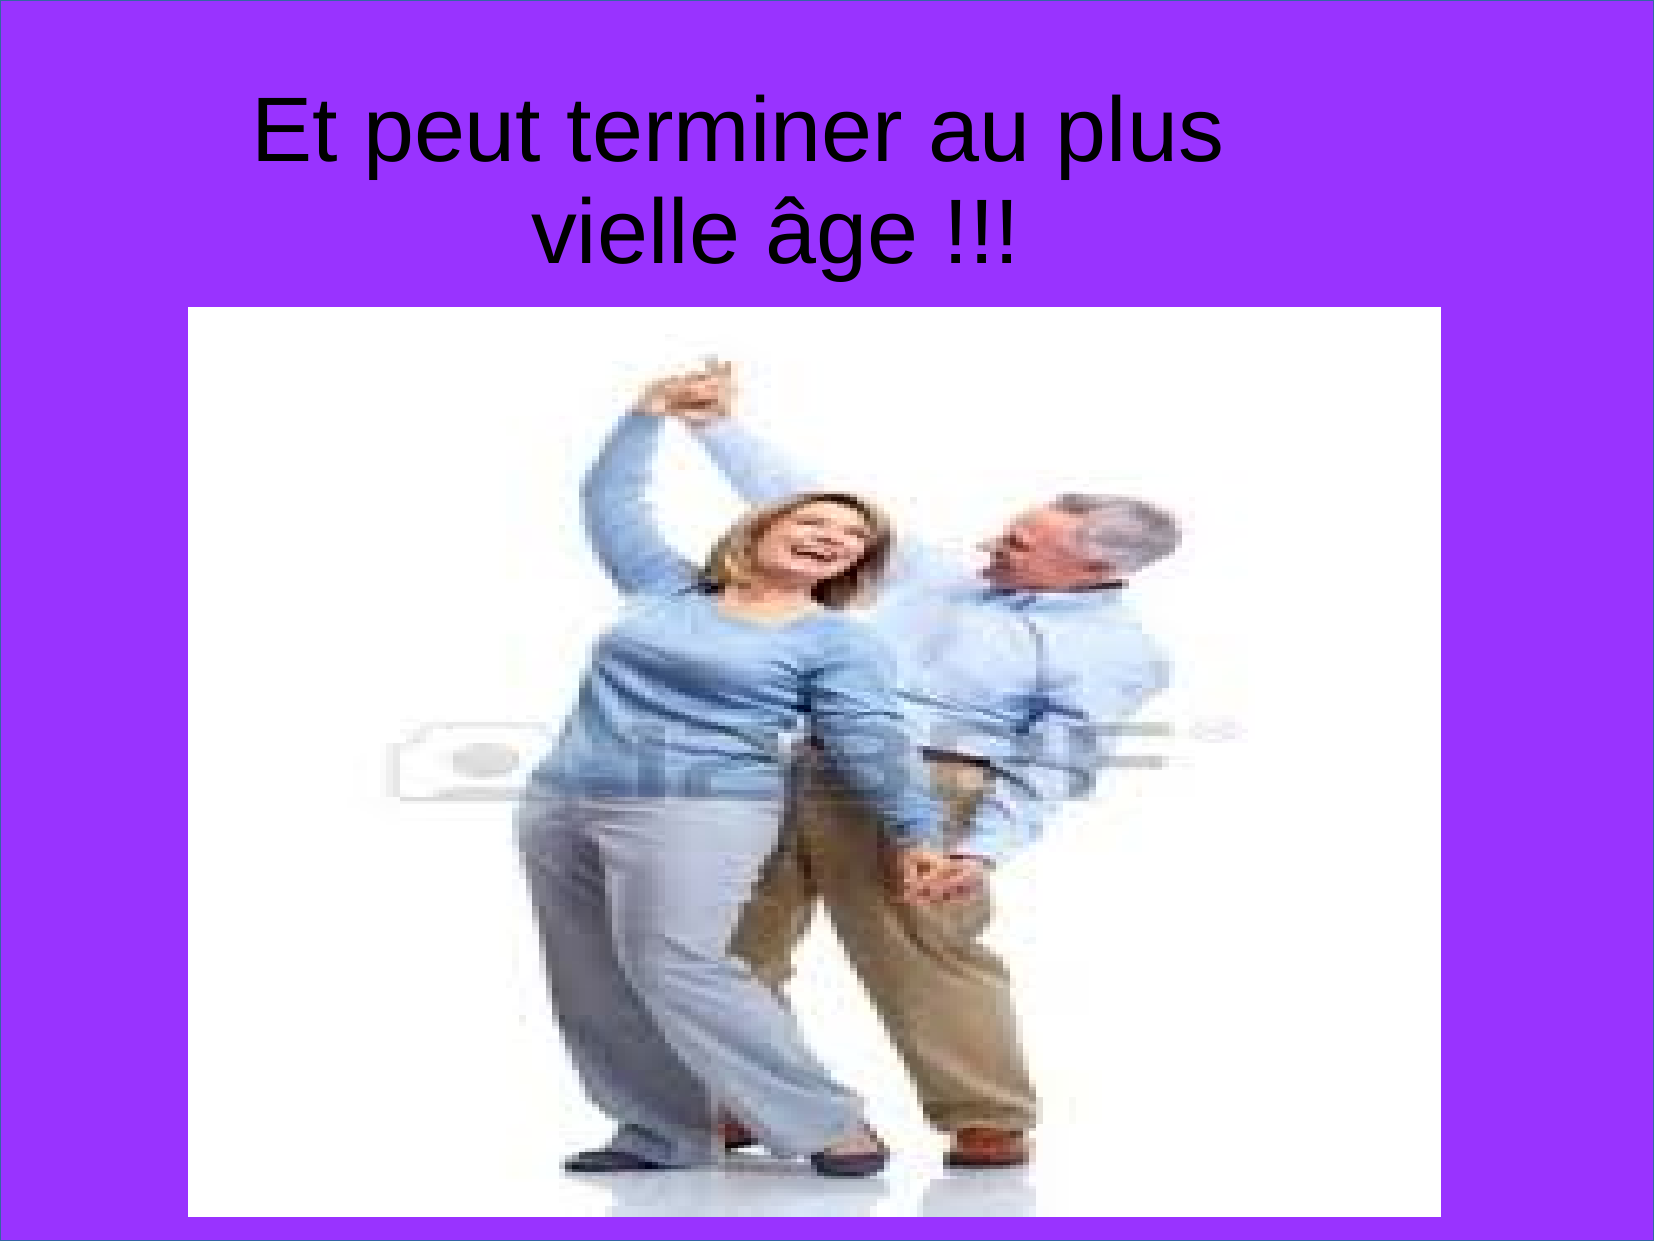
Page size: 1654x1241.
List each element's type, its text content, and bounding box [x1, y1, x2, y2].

picture [188, 307, 1441, 1217]
text_box [0, 0, 1654, 1241]
text_box Et peut terminer au plus vielle âge !!! [236, 70, 1359, 291]
